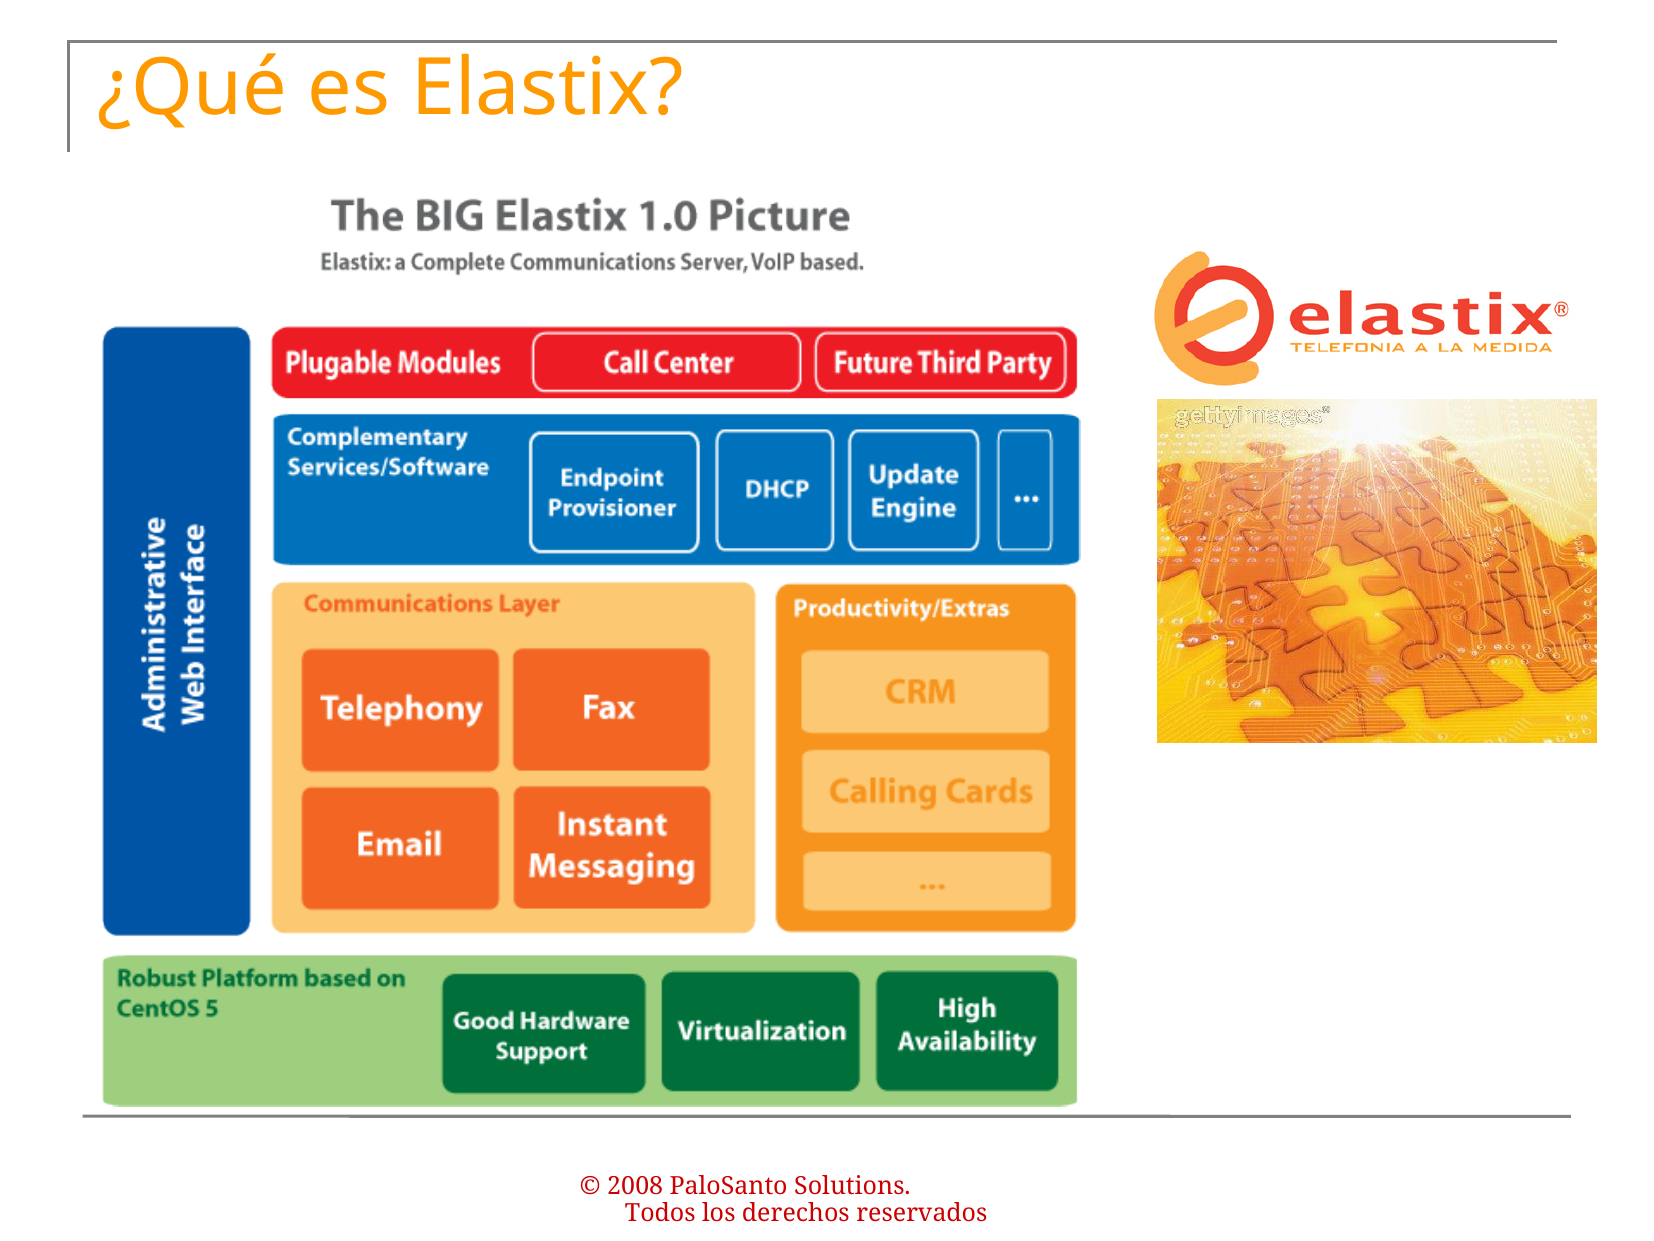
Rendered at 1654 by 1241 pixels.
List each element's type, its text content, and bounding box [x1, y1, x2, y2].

title ¿Qué es Elastix? [82, 22, 1568, 163]
picture [1143, 247, 1599, 394]
picture [1157, 399, 1597, 743]
picture [102, 192, 1081, 1107]
